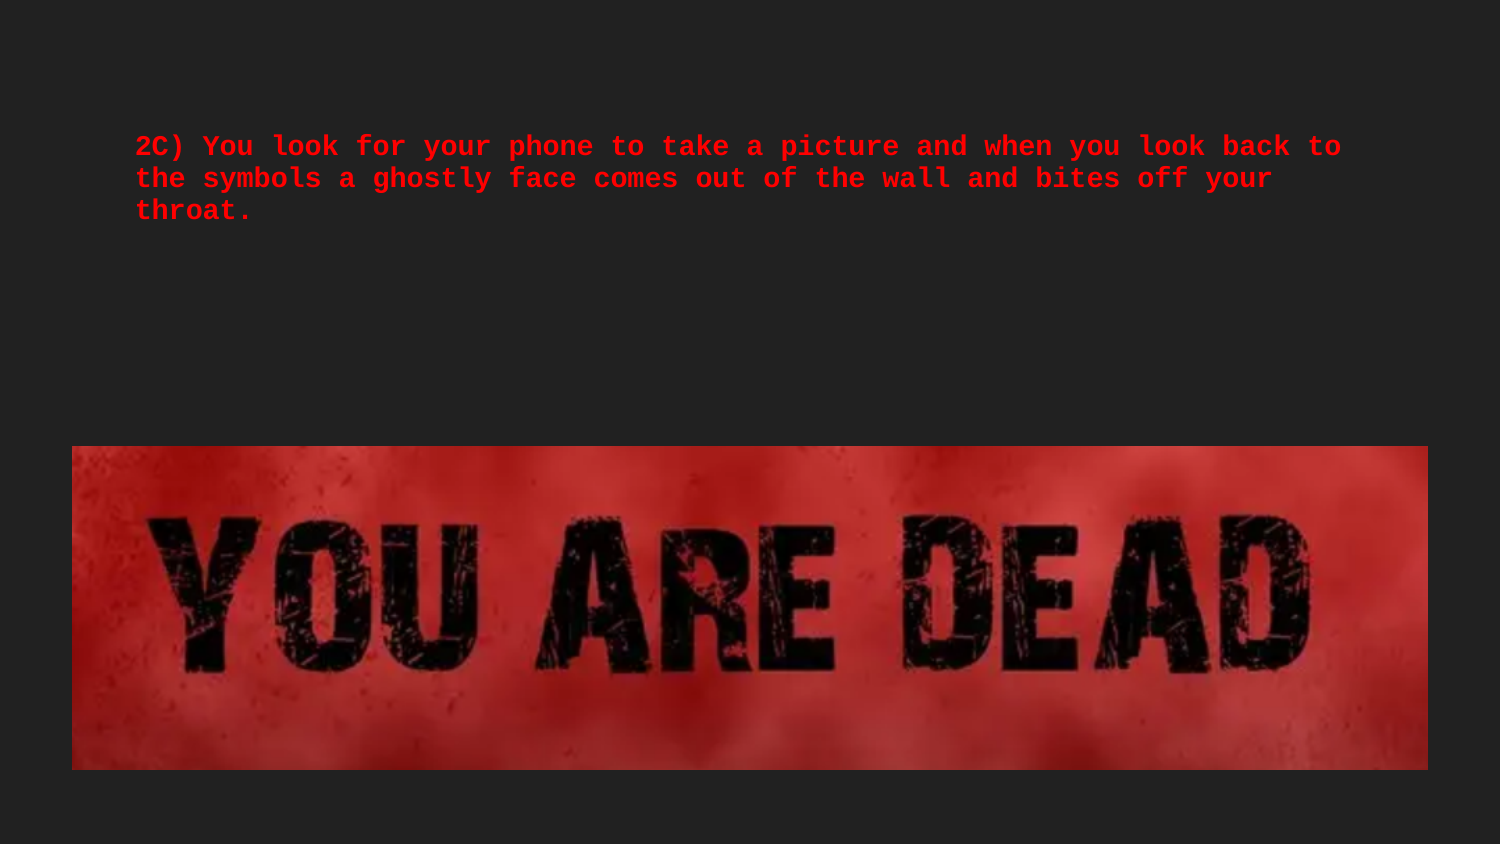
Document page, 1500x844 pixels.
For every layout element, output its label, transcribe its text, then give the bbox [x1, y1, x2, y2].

title 2C) You look for your phone to take a picture and when you look back to the symbols a ghostly face comes out of the wall and bites off your throat. [119, 116, 1401, 410]
picture [72, 446, 1428, 770]
